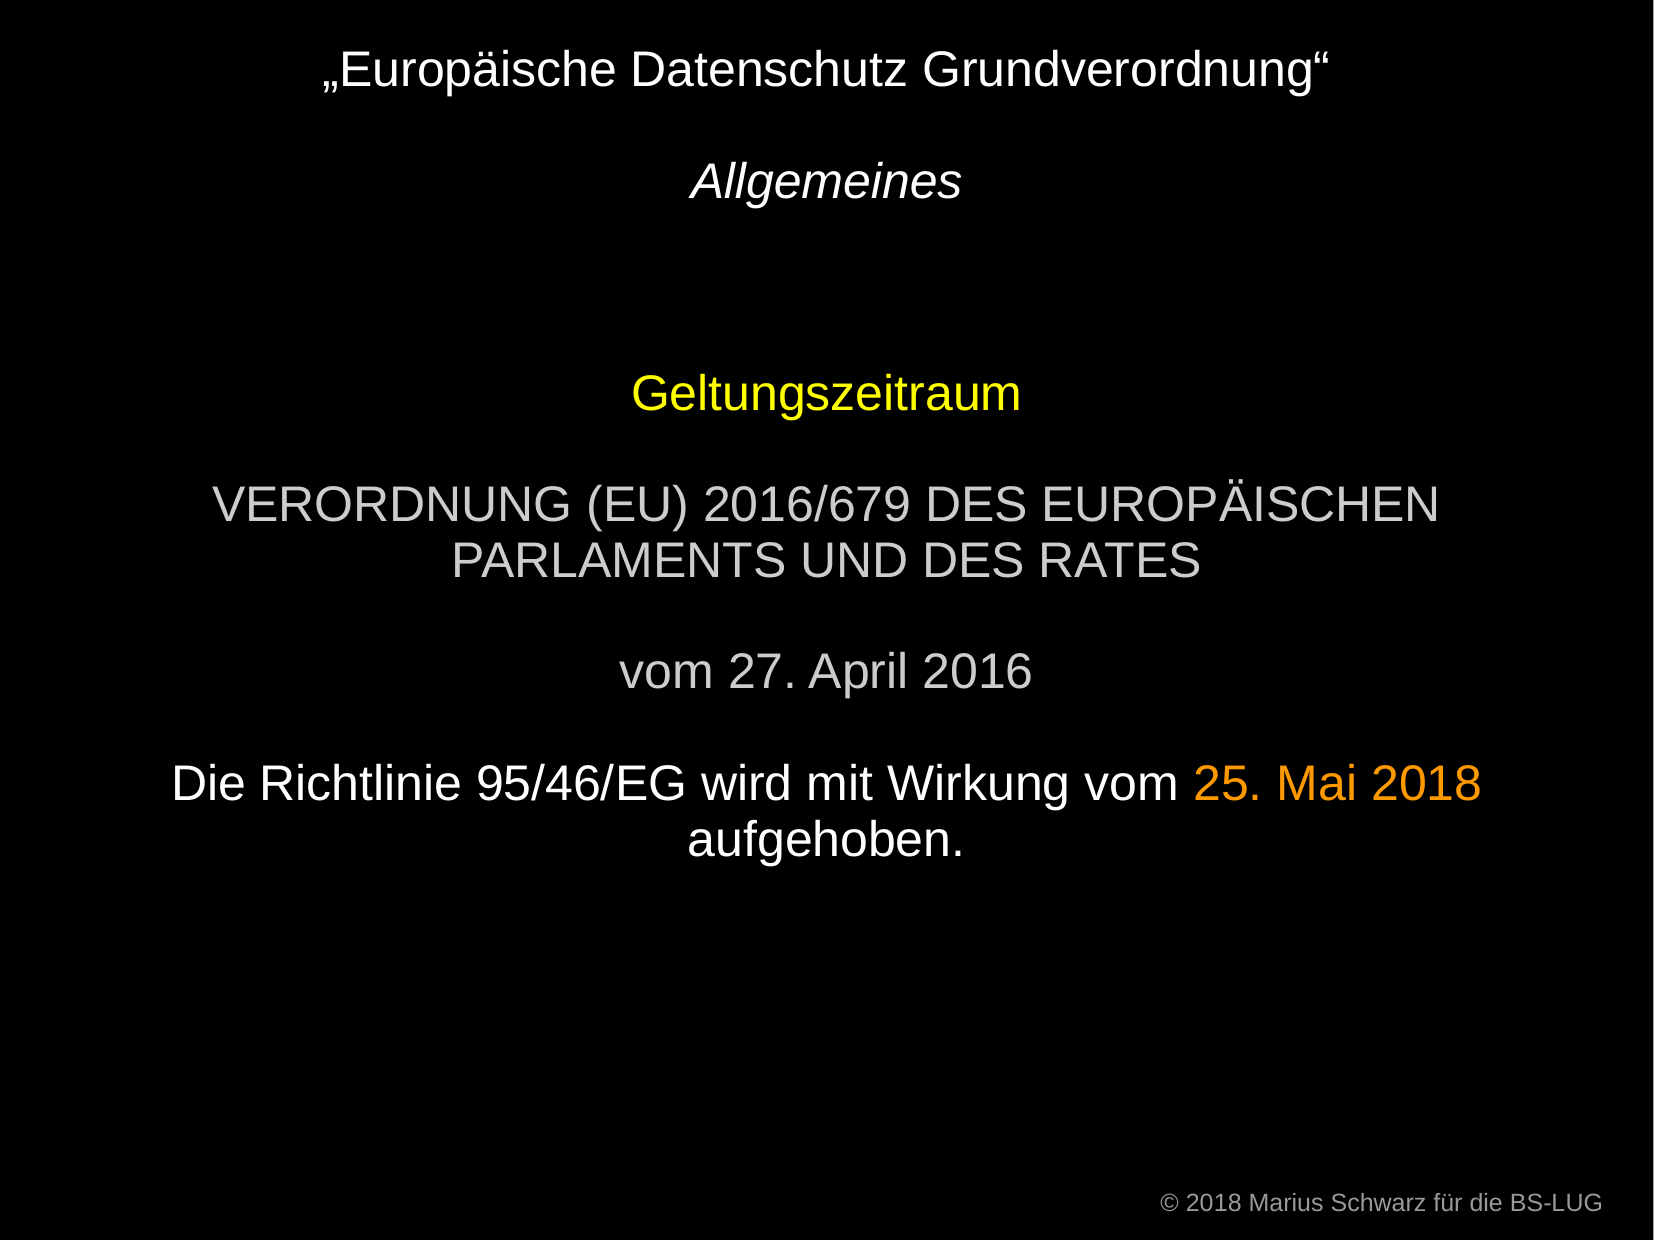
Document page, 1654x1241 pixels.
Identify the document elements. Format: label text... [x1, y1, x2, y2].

text_box Geltungszeitraum VERORDNUNG (EU) 2016/679 DES EUROPÄISCHEN PARLAMENTS UND DES RATES vom 27. April 2016 Die Richtlinie 95/46/EG wird mit Wirkung vom 25. Mai 2018 aufgehoben. [82, 290, 1571, 1109]
text_box © 2018 Marius Schwarz für die BS-LUG [1145, 1181, 1630, 1224]
title „Europäische Datenschutz Grundverordnung“ Allgemeines [82, 41, 1571, 209]
